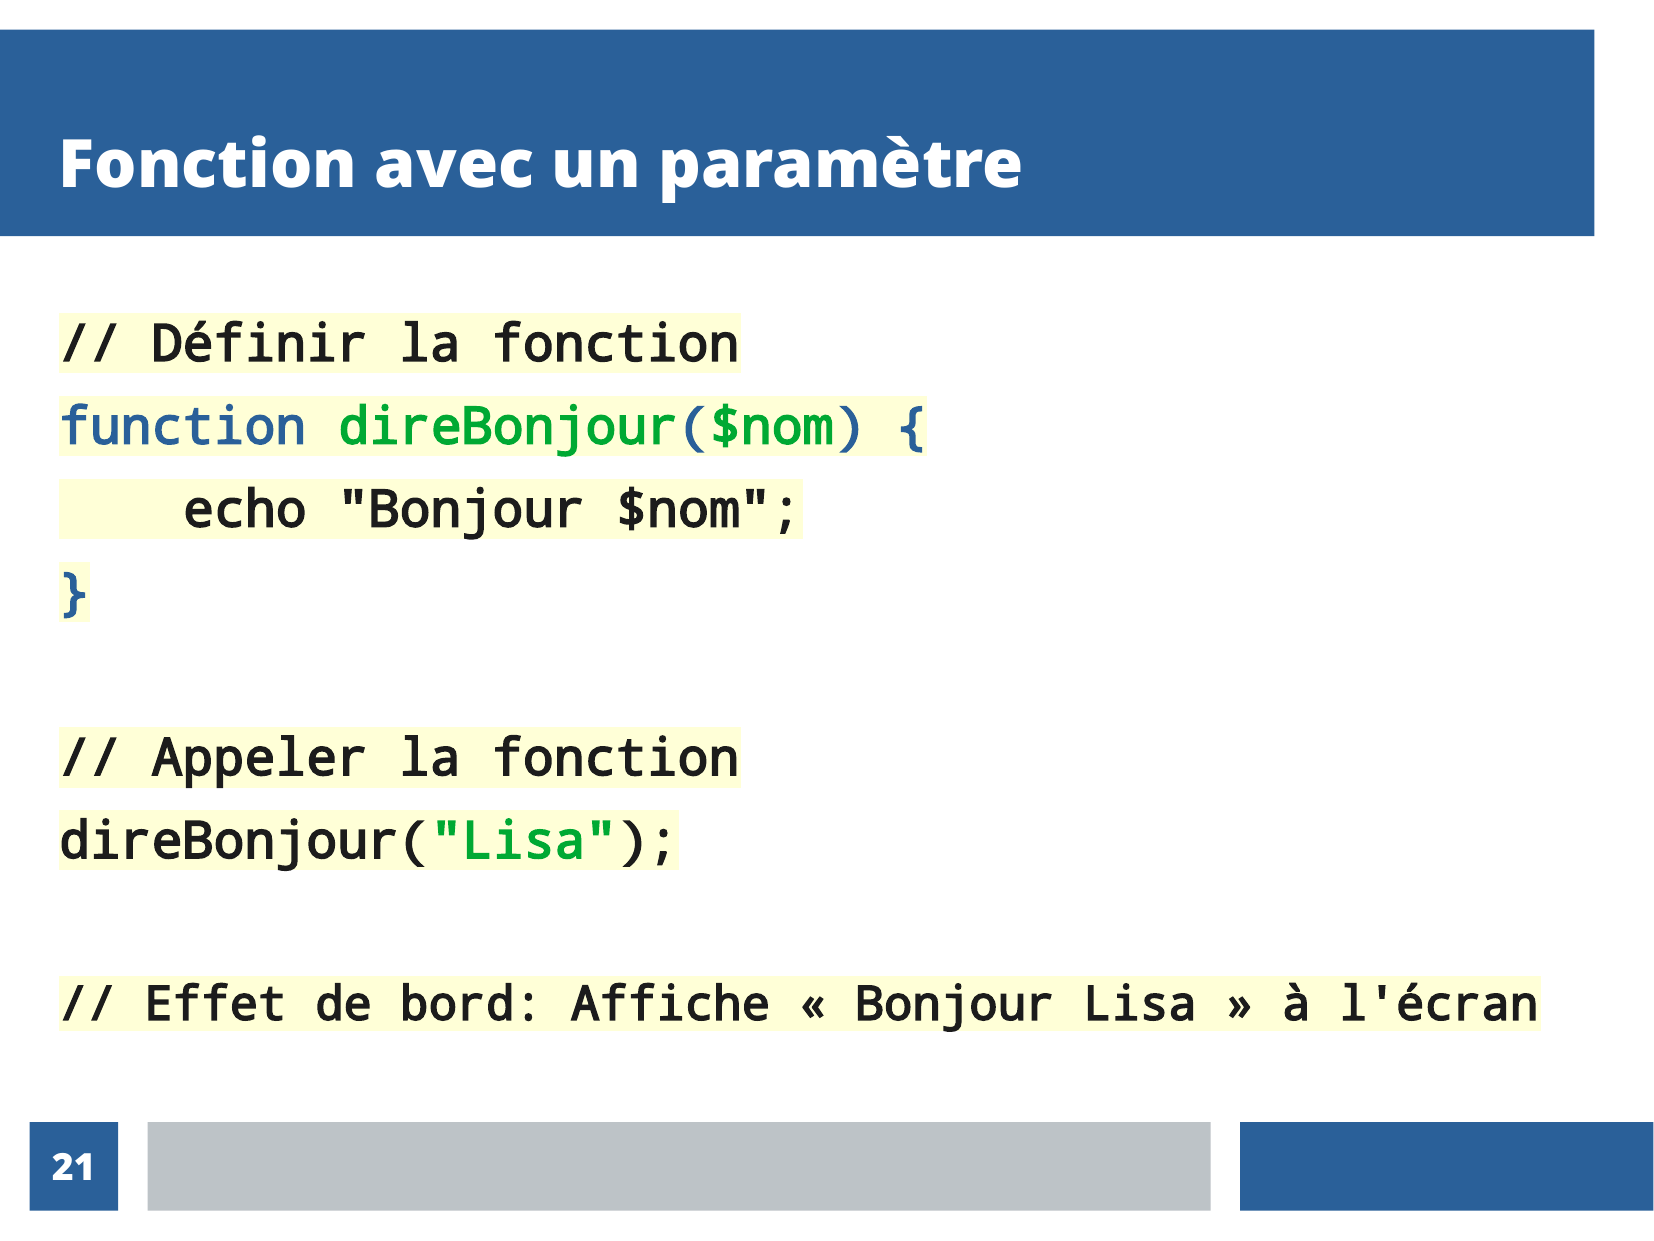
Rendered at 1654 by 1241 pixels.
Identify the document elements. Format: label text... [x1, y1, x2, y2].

list // Définir la fonction function direBonjour($nom) { echo "Bonjour $nom"; } // Appeler la fonction direBonjour("Lisa"); // Effet de bord: Affiche « Bonjour Lisa » à l'écran [59, 312, 1565, 1081]
title Fonction avec un paramètre [59, 59, 1595, 207]
